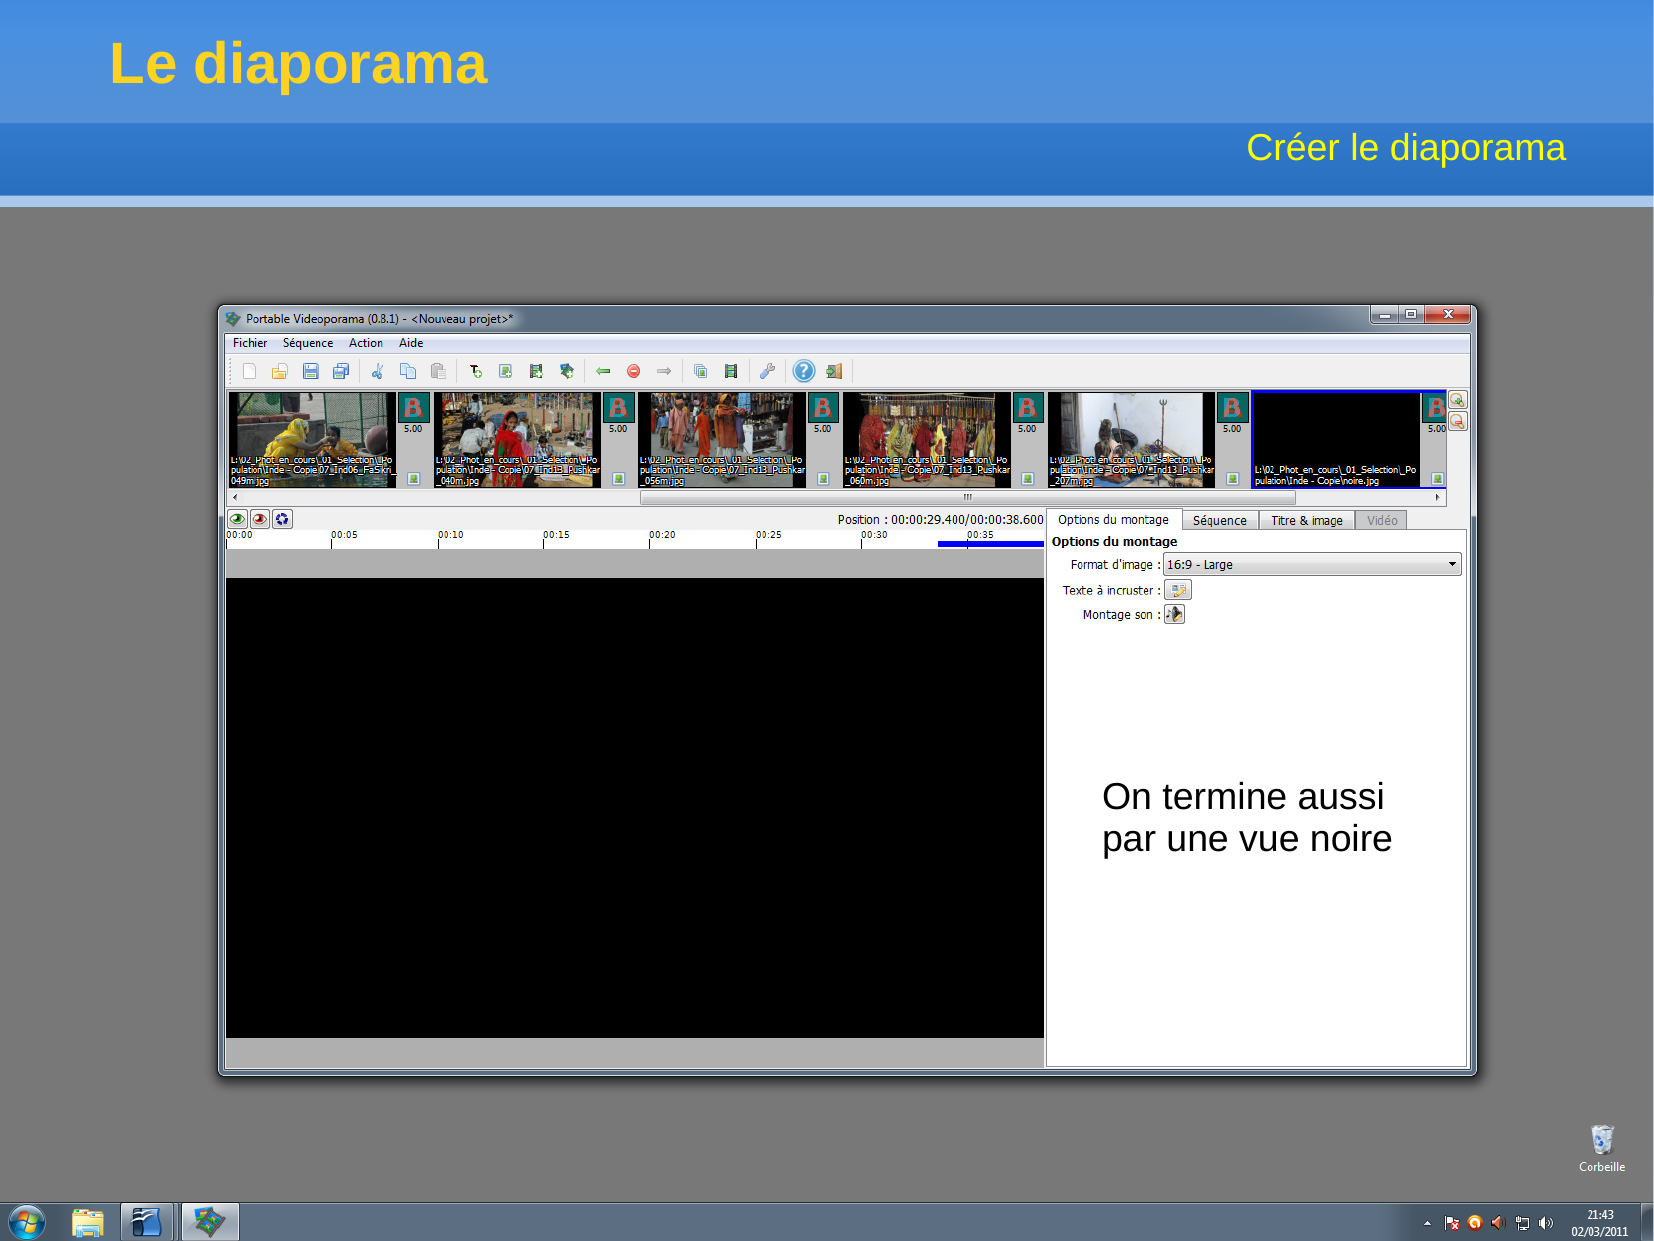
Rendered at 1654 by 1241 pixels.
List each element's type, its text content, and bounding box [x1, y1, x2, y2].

picture [0, 0, 1654, 206]
text_box Créer le diaporama [1210, 77, 1654, 176]
text_box Le diaporama [5, 17, 609, 107]
picture [0, 207, 1654, 1241]
text_box On termine aussi par une vue noire [1087, 767, 1411, 867]
